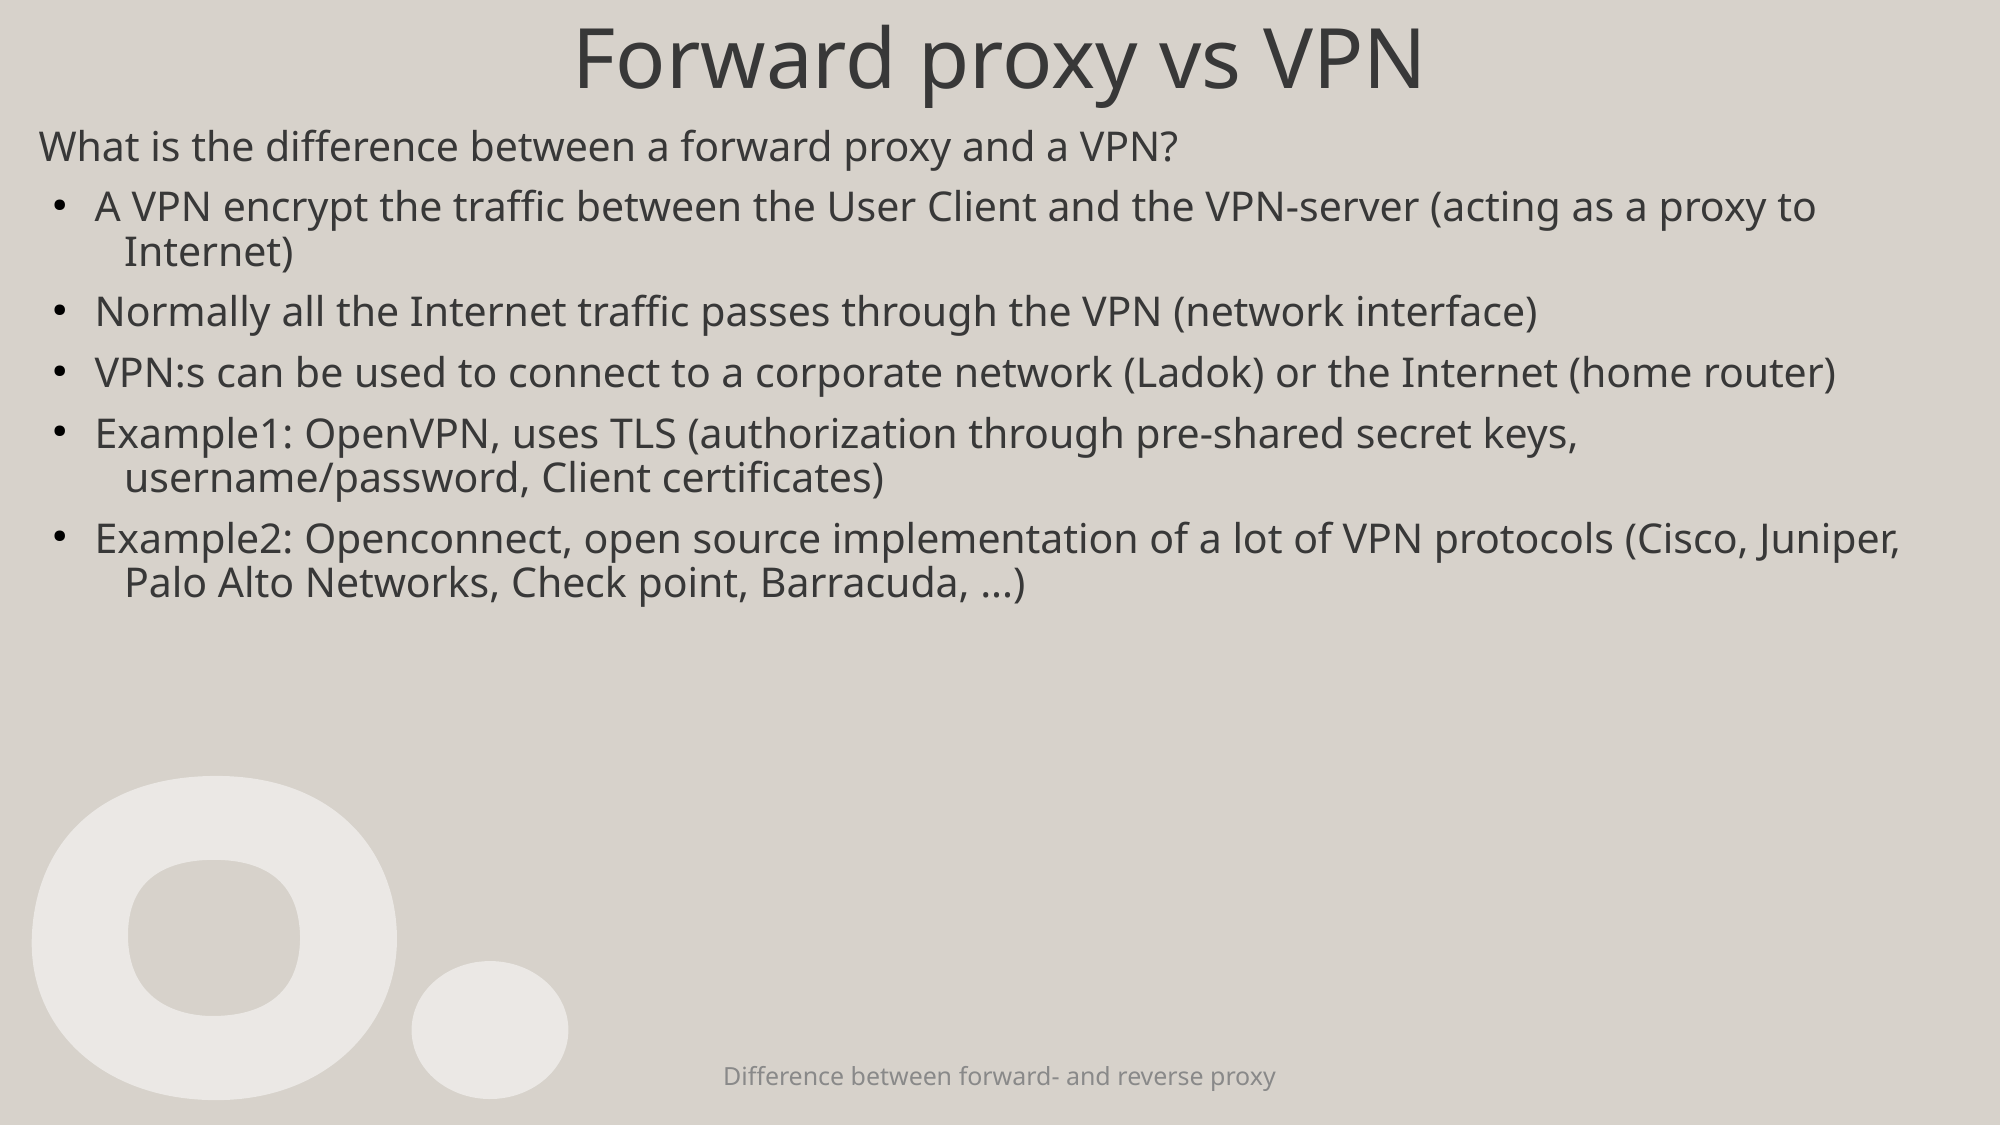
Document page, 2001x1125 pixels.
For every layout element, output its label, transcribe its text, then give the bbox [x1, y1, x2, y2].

footer Difference between forward- and reverse proxy [662, 1045, 1338, 1105]
list What is the difference between a forward proxy and a VPN? A VPN encrypt the traffic between the User Client and the VPN-server (acting as a proxy to Internet) Normally all the Internet traffic passes through the VPN (network interface) VPN:s can be used to connect to a corporate network (Ladok) or the Internet (home router) Example1: OpenVPN, uses TLS (authorization through pre-shared secret keys, username/password, Client certificates) Example2: Openconnect, open source implementation of a lot of VPN protocols (Cisco, Juniper, Palo Alto Networks, Check point, Barracuda, ...) [23, 119, 1997, 615]
title Forward proxy vs VPN [0, 5, 2000, 119]
